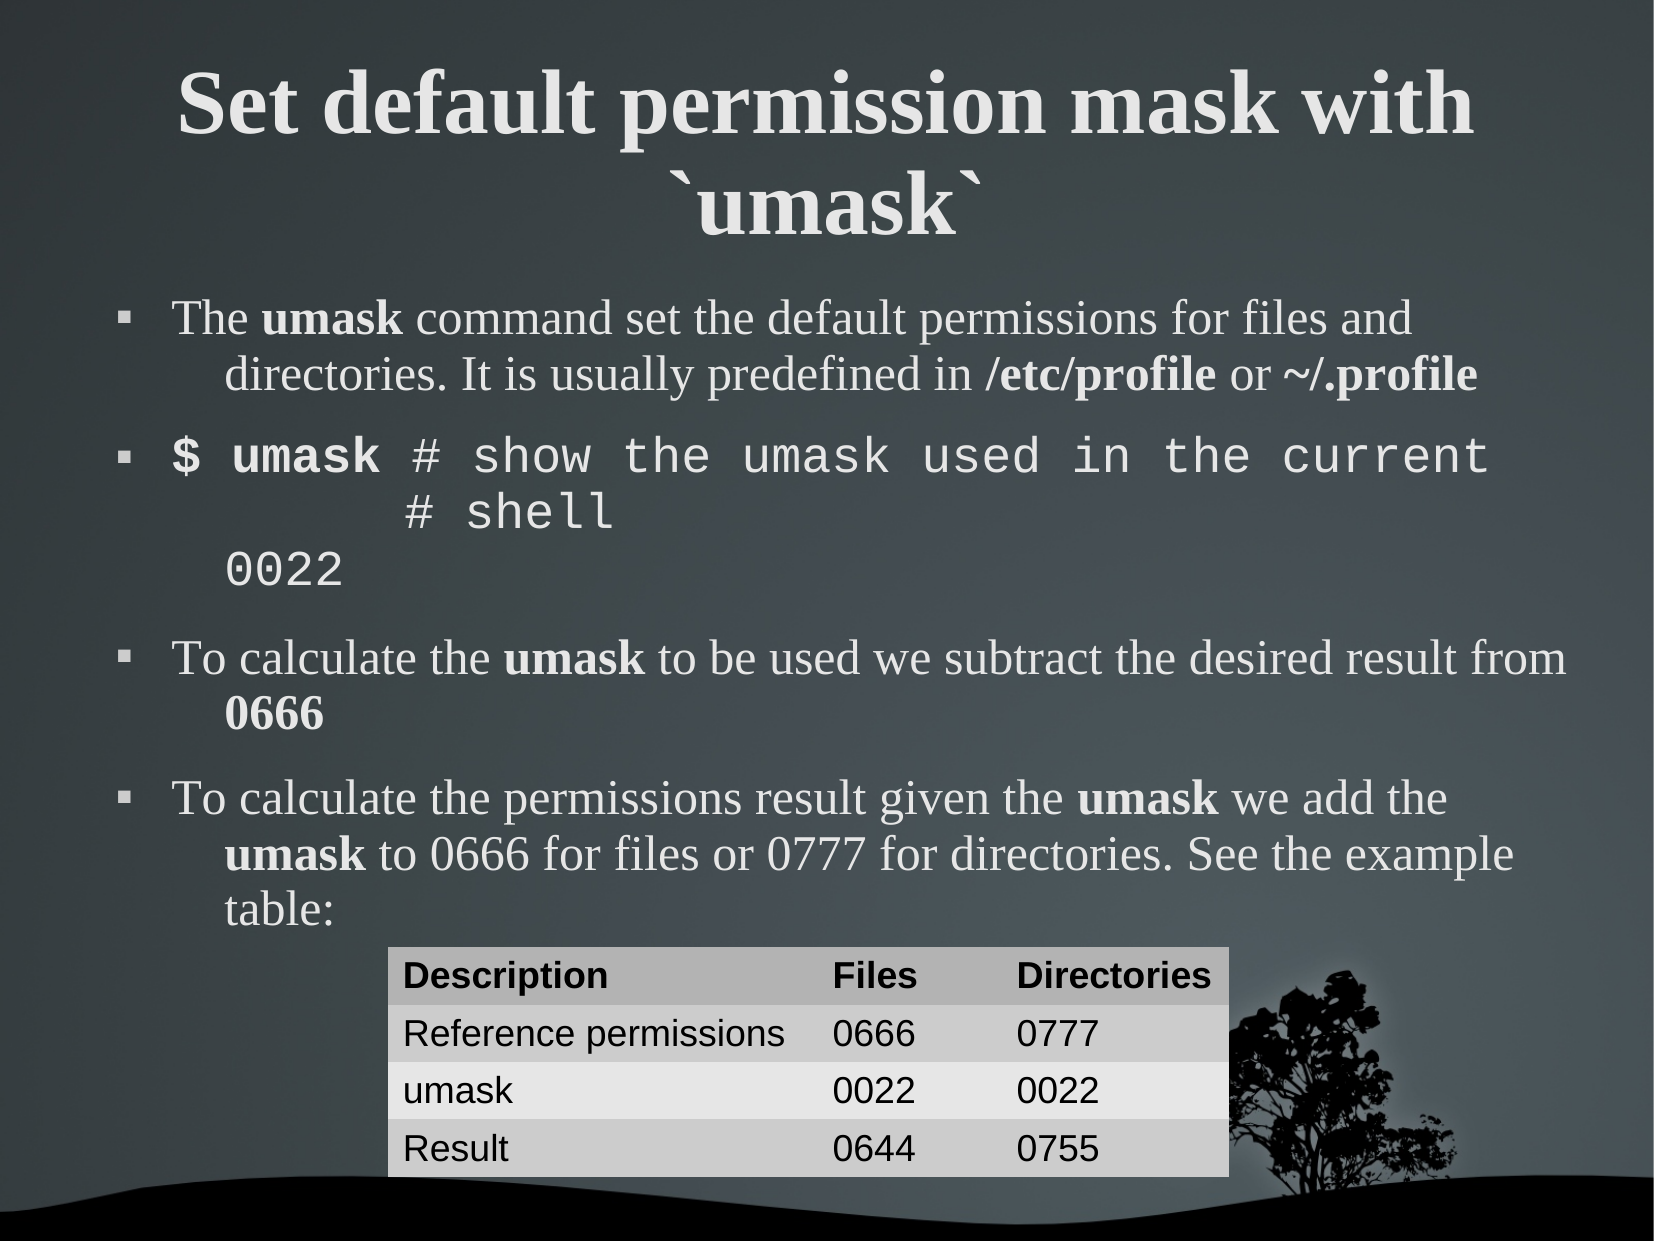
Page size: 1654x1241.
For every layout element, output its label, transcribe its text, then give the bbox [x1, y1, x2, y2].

picture [0, 0, 1654, 1241]
table_cell umask [388, 1062, 818, 1119]
table_cell 0755 [1002, 1119, 1229, 1177]
table_cell 0644 [818, 1119, 1002, 1177]
table_cell 0022 [818, 1062, 1002, 1119]
table_cell 0666 [818, 1005, 1002, 1062]
list The umask command set the default permissions for files and directories. It is usually predefined in /etc/profile or ~/.profile $ umask # show the umask used in the current # shell 0022 To calculate the umask to be used we subtract the desired result from 0666 To calculate the permissions result given the umask we add the umask to 0666 for files or 0777 for directories. See the example table: [82, 290, 1571, 1109]
table_cell 0777 [1002, 1005, 1229, 1062]
title Set default permission mask with `umask` [82, 33, 1571, 273]
table_cell Result [388, 1119, 818, 1177]
table_header Description [388, 947, 818, 1005]
table_header Directories [1002, 947, 1229, 1005]
table_cell 0022 [1002, 1062, 1229, 1119]
table_cell Reference permissions [388, 1005, 818, 1062]
table_header Files [818, 947, 1002, 1005]
